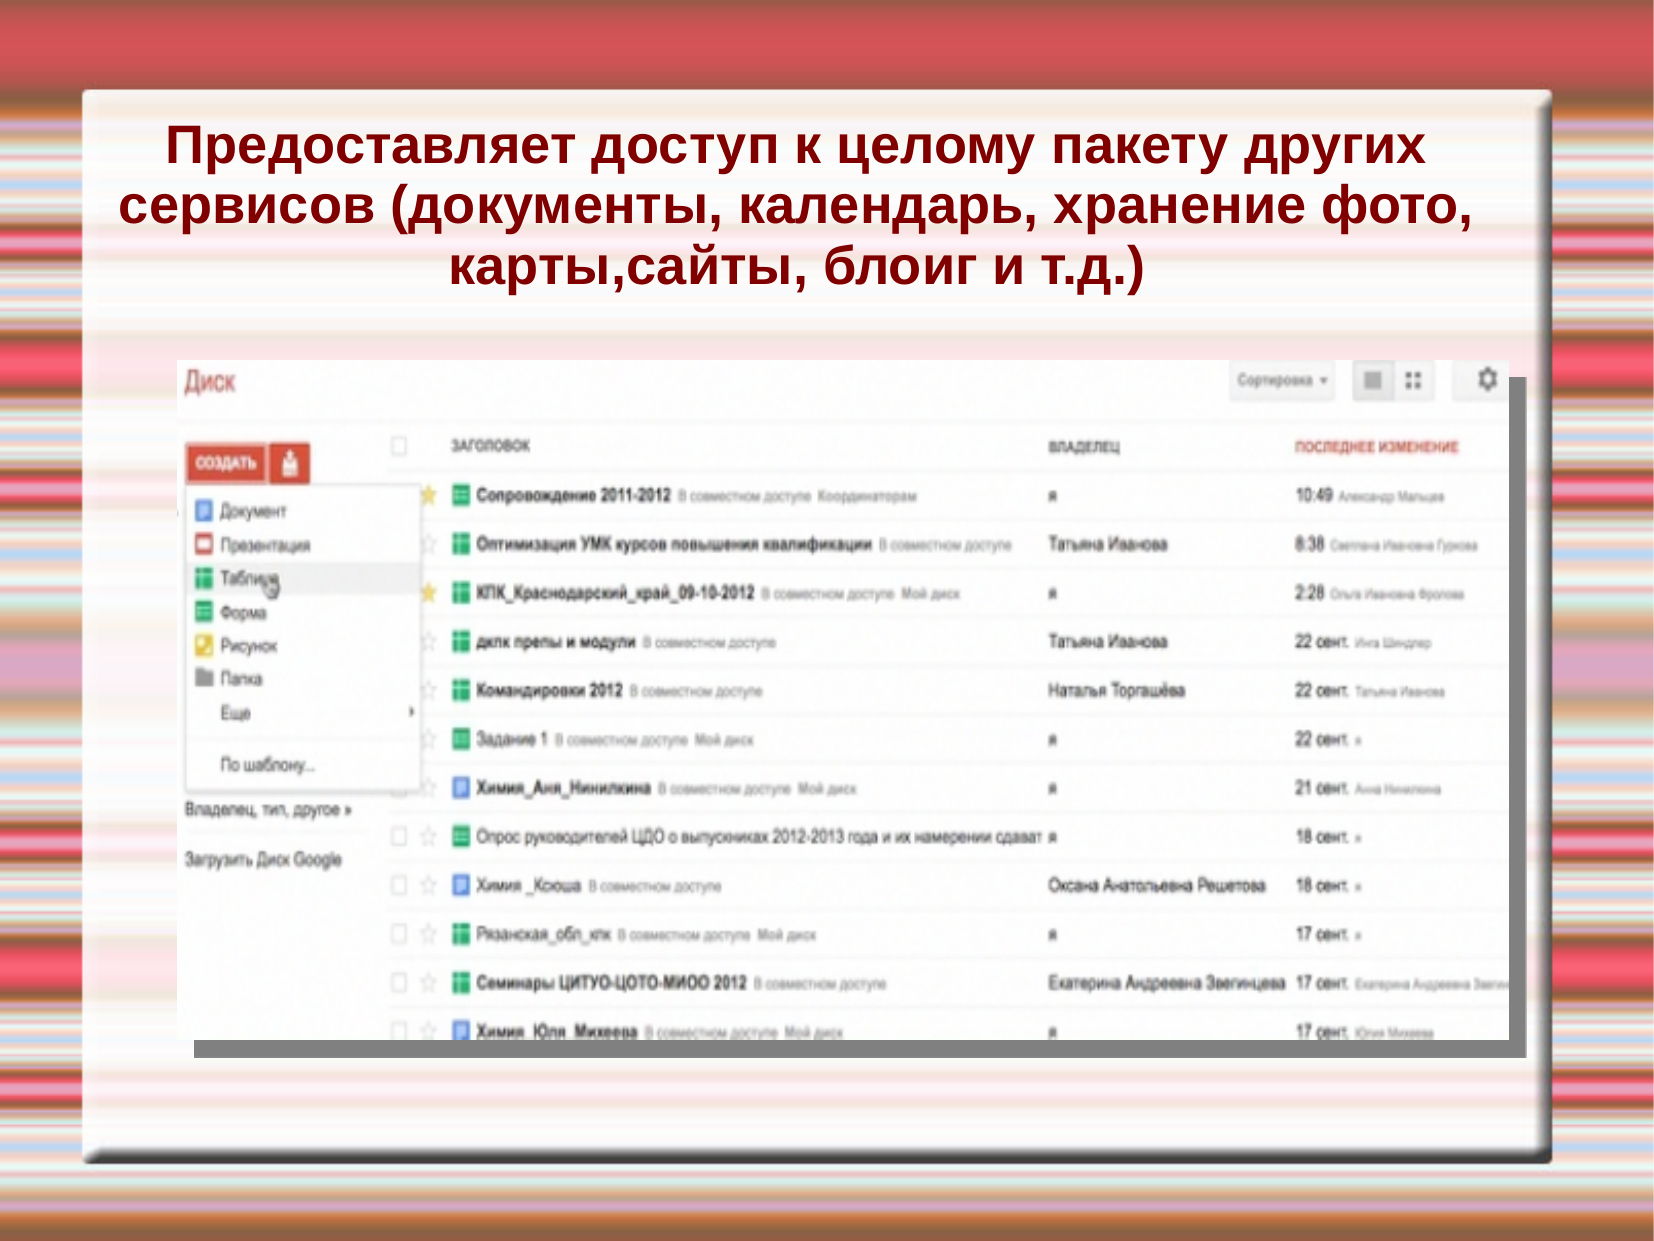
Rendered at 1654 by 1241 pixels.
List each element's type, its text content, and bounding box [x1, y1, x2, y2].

picture [177, 360, 1509, 1040]
text_box Предоставляет доступ к целому пакету других сервисов (документы, календарь, хранение фото, карты,сайты, блоиг и т.д.) [88, 107, 1506, 365]
